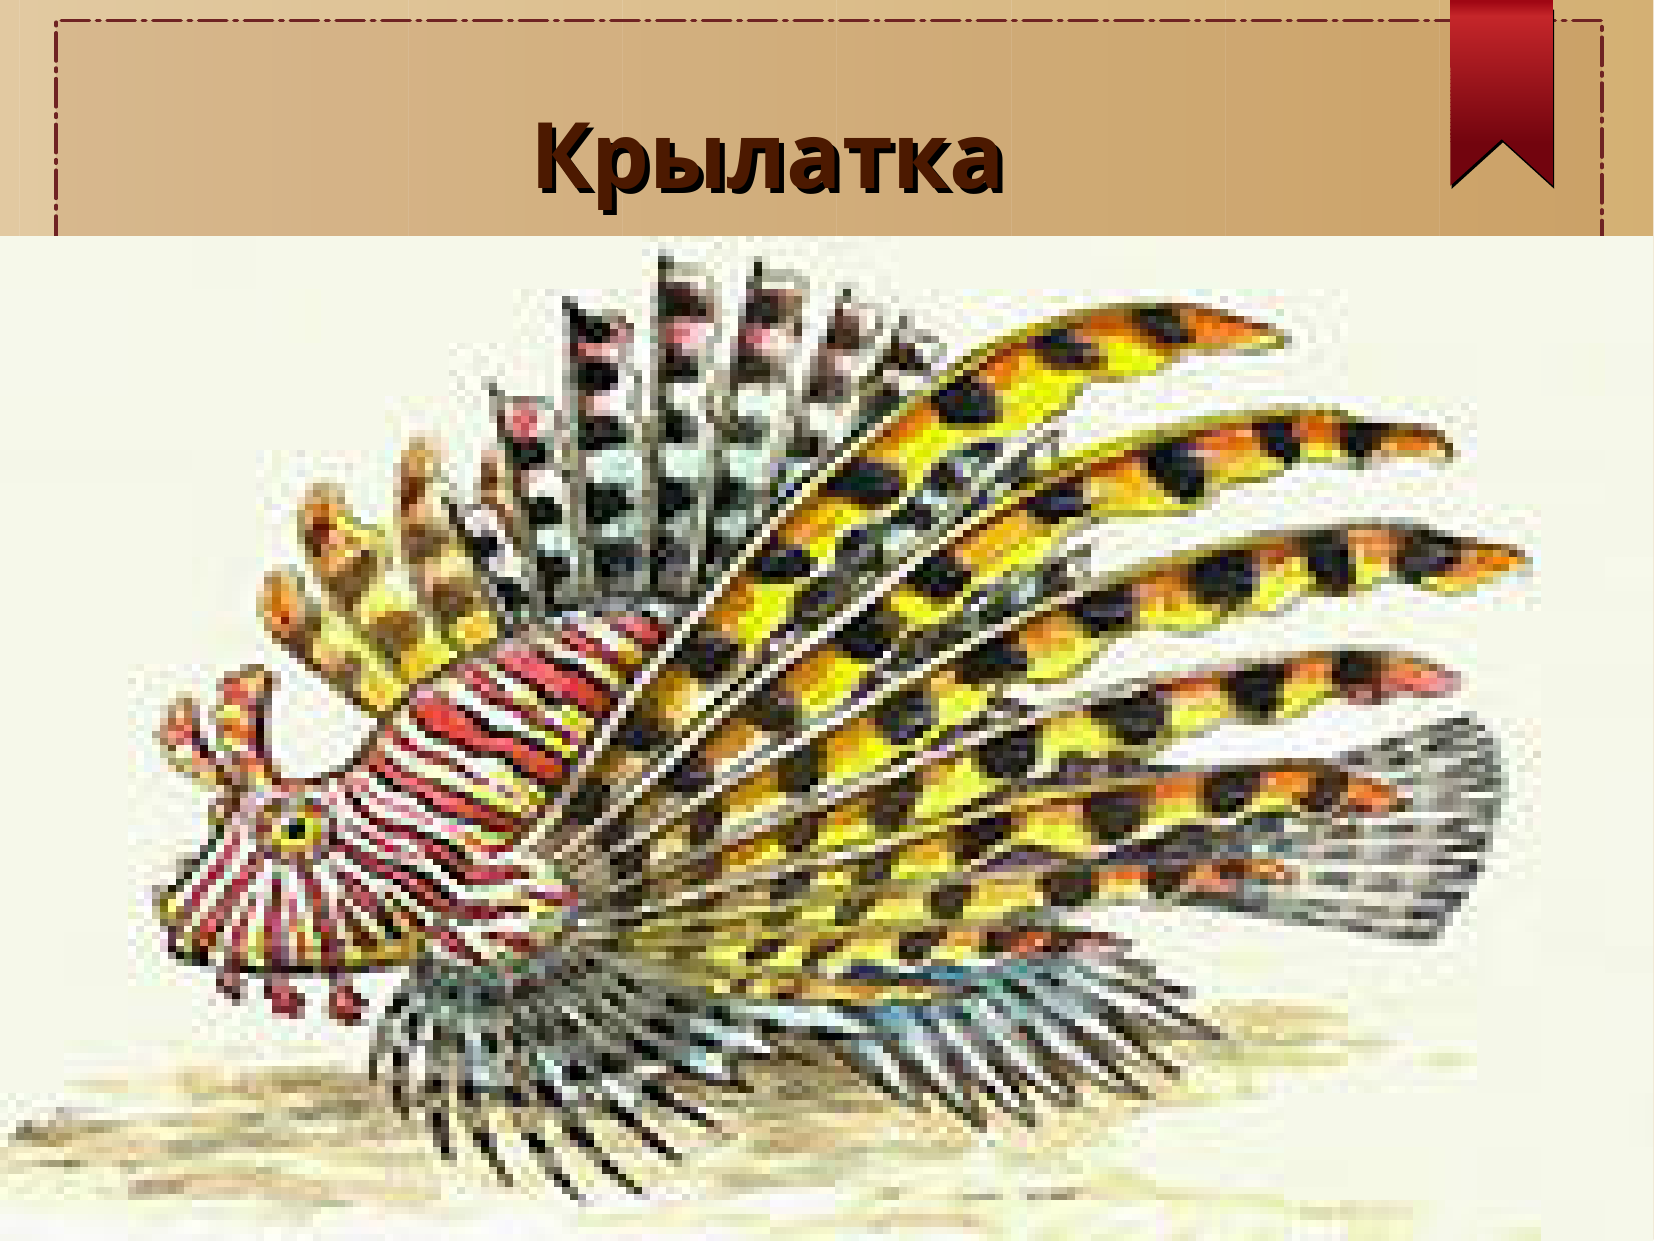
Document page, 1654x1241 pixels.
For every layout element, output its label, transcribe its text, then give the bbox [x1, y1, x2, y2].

picture [0, 236, 1654, 1241]
title Крылатка [82, 49, 1453, 236]
